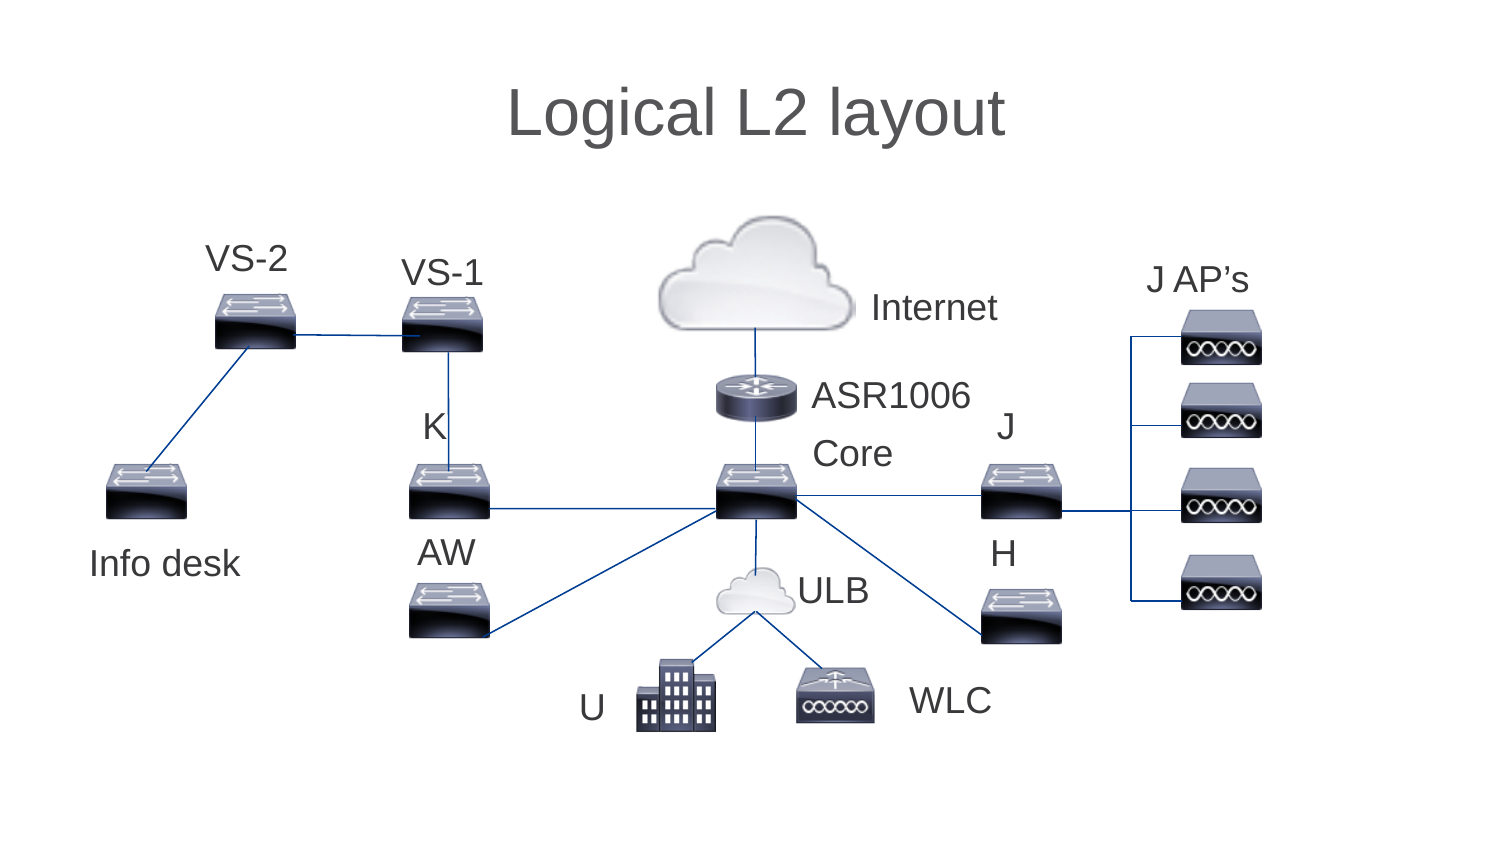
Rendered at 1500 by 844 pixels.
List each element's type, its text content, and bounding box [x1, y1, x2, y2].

text_box ASR1006 [796, 363, 1003, 425]
picture [635, 655, 716, 736]
picture [716, 450, 797, 531]
text_box Internet [855, 275, 1062, 336]
picture [1181, 542, 1262, 623]
picture [106, 450, 187, 531]
picture [409, 582, 490, 650]
picture [402, 301, 483, 364]
text_box Core [797, 421, 919, 482]
text_box U [563, 675, 626, 736]
text_box AW [402, 520, 523, 582]
text_box J [981, 394, 1103, 456]
picture [715, 553, 796, 634]
picture [215, 287, 296, 361]
text_box VS-2 [190, 226, 312, 287]
picture [1181, 455, 1262, 536]
text_box Info desk [73, 531, 283, 593]
picture [981, 456, 1062, 521]
text_box K [407, 394, 529, 456]
picture [1181, 309, 1262, 451]
text_box J AP’s [1131, 247, 1283, 309]
text_box VS-1 [385, 240, 507, 301]
picture [656, 179, 856, 439]
text_box ULB [782, 558, 903, 620]
text_box WLC [894, 668, 1011, 730]
picture [795, 655, 876, 736]
picture [409, 456, 490, 520]
text_box H [975, 521, 1097, 583]
picture [730, 613, 779, 634]
picture [981, 583, 1062, 656]
title Logical L2 layout [71, 55, 1441, 177]
